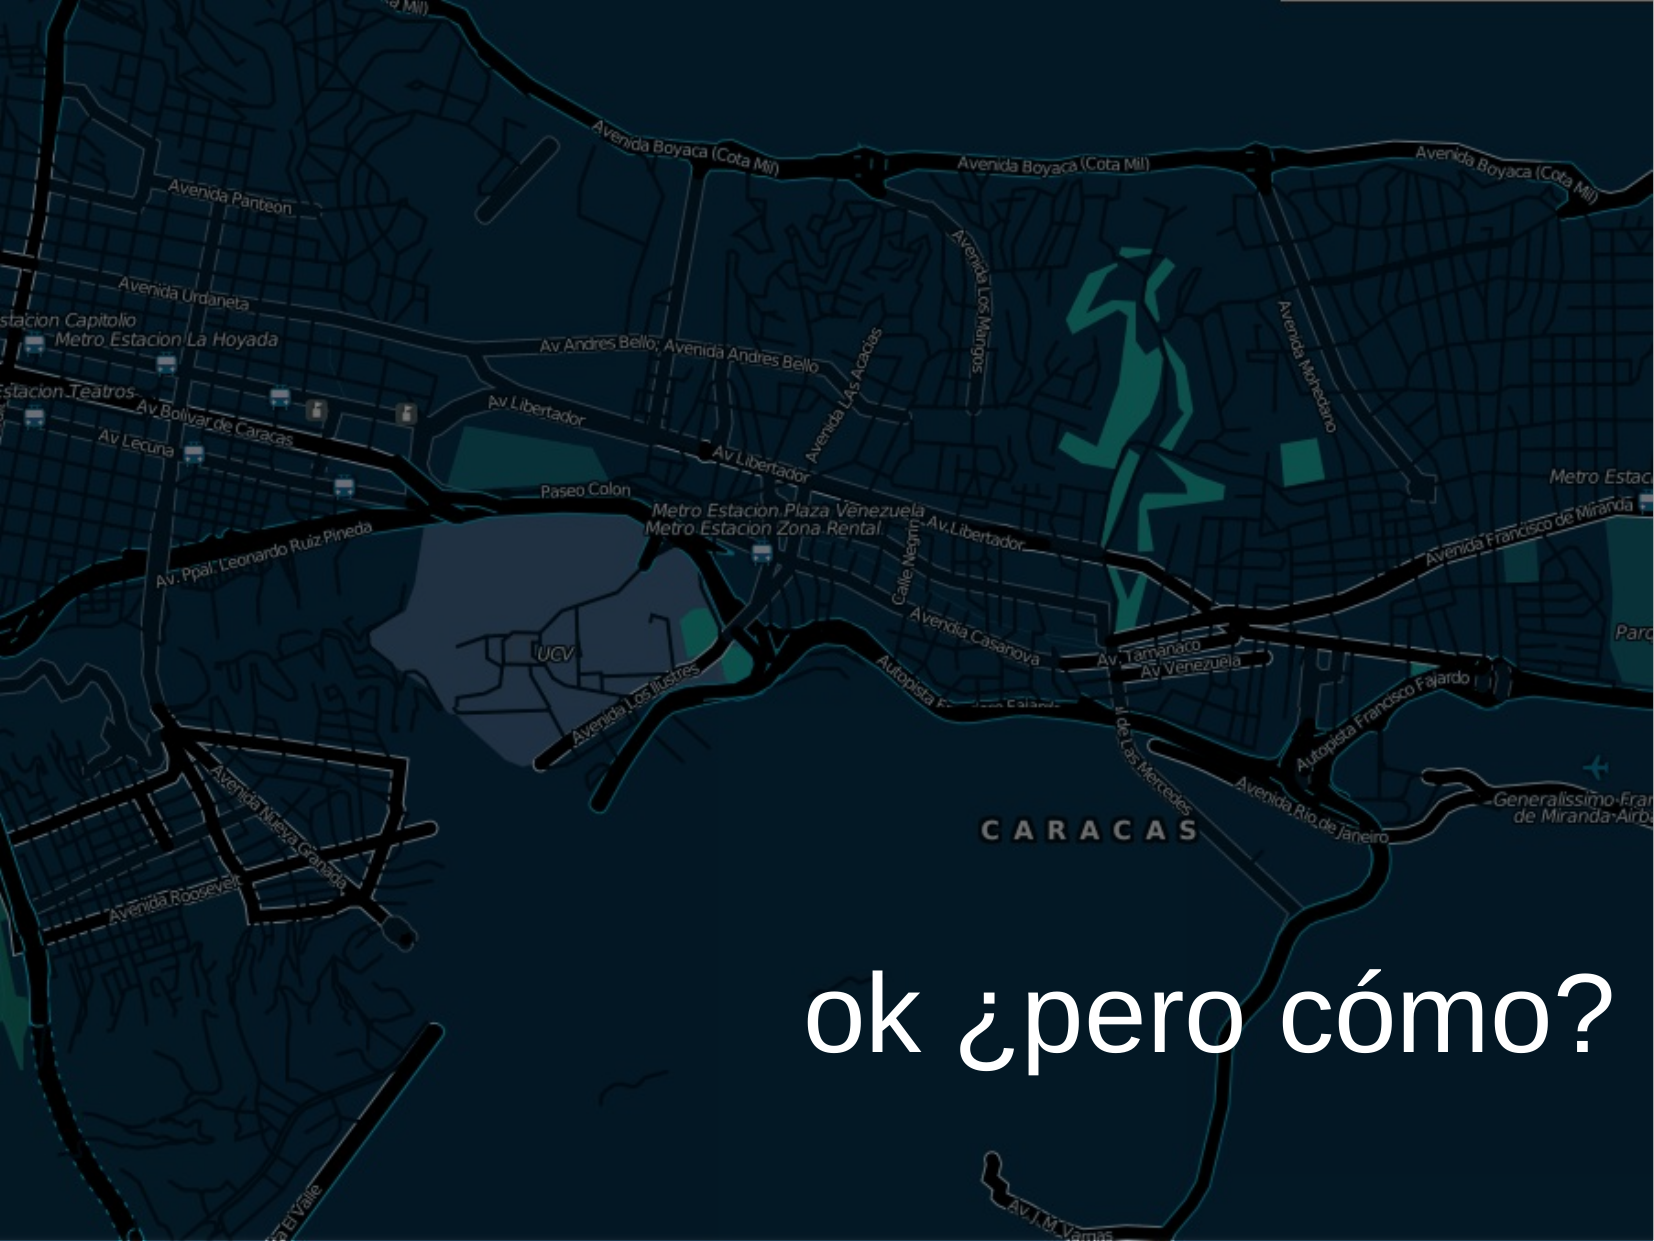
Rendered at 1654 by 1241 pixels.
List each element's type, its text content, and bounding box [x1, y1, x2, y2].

title ok ¿pero cómo? [59, 906, 1625, 1131]
picture [0, 0, 1653, 1241]
